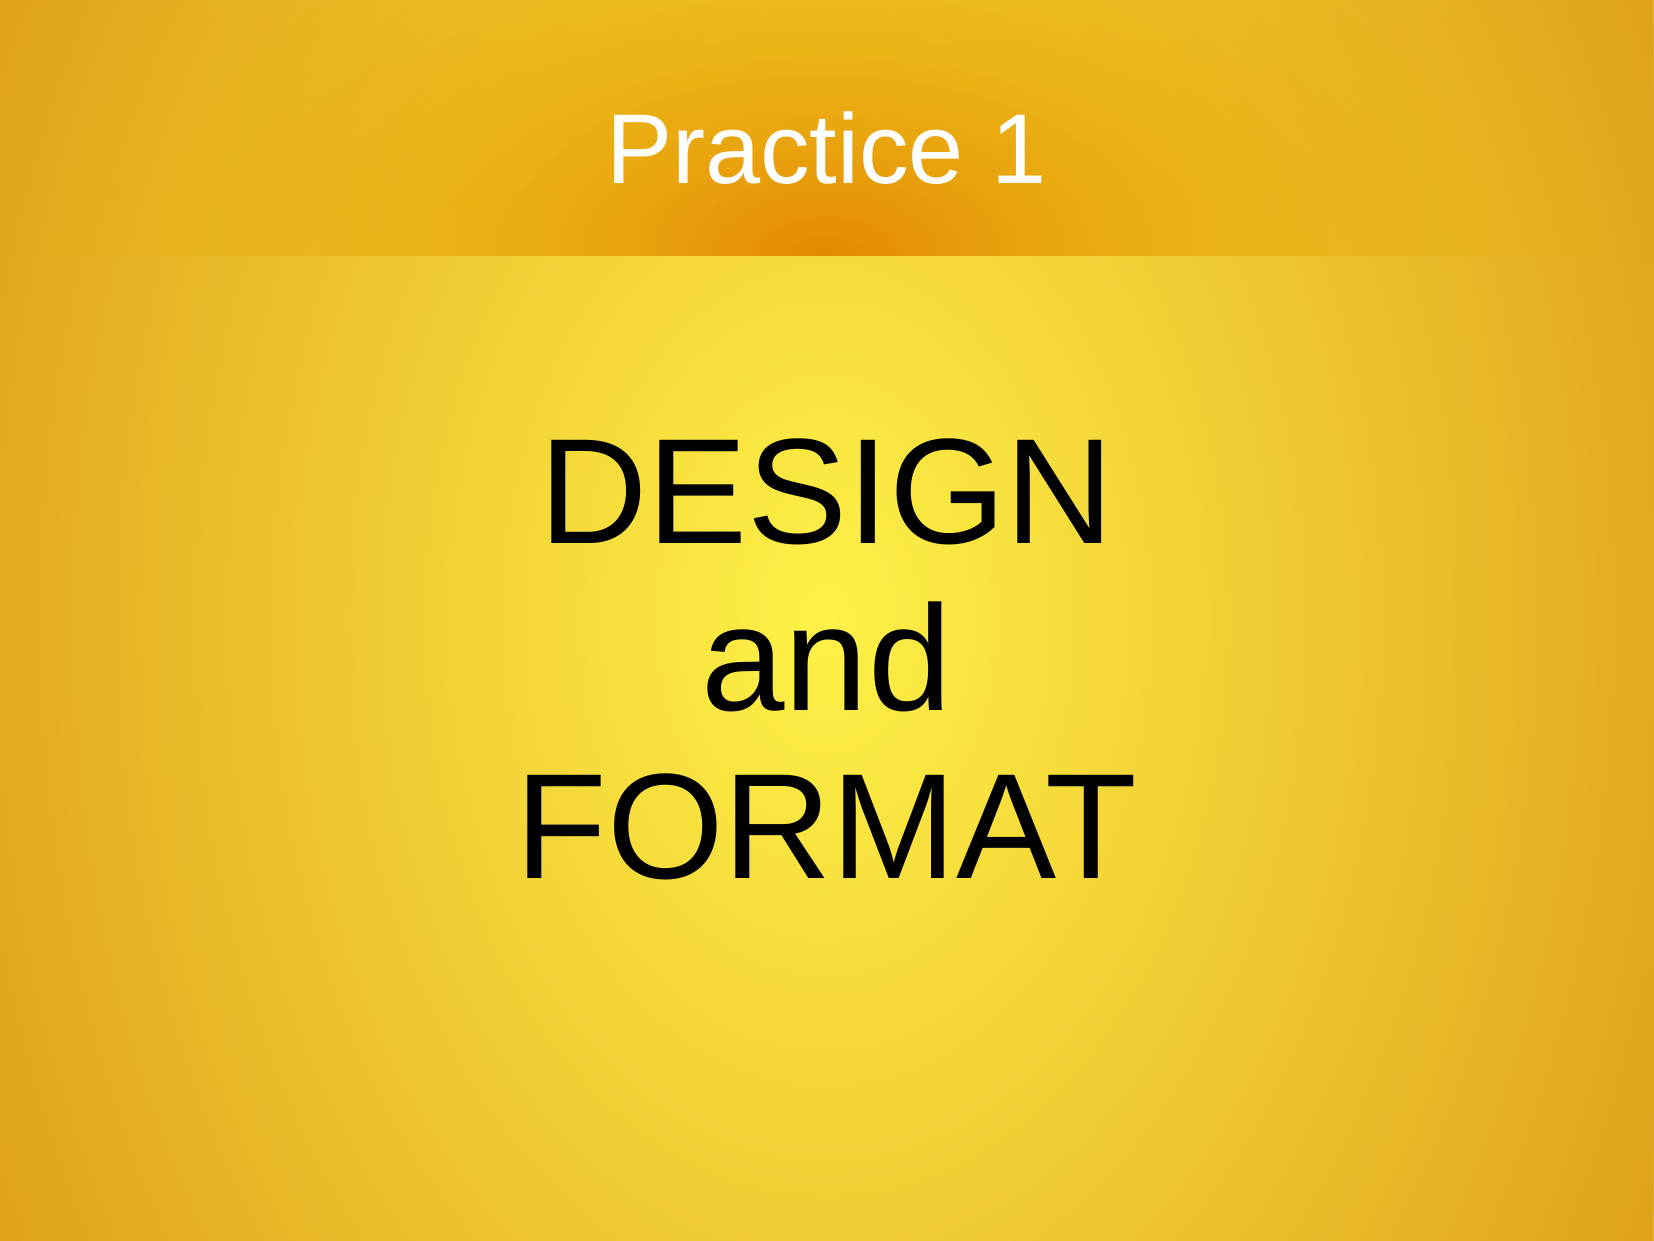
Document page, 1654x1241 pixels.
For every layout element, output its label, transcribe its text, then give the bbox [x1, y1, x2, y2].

title Practice 1 [82, 47, 1571, 252]
subtitle DESIGN and FORMAT [82, 299, 1571, 1019]
